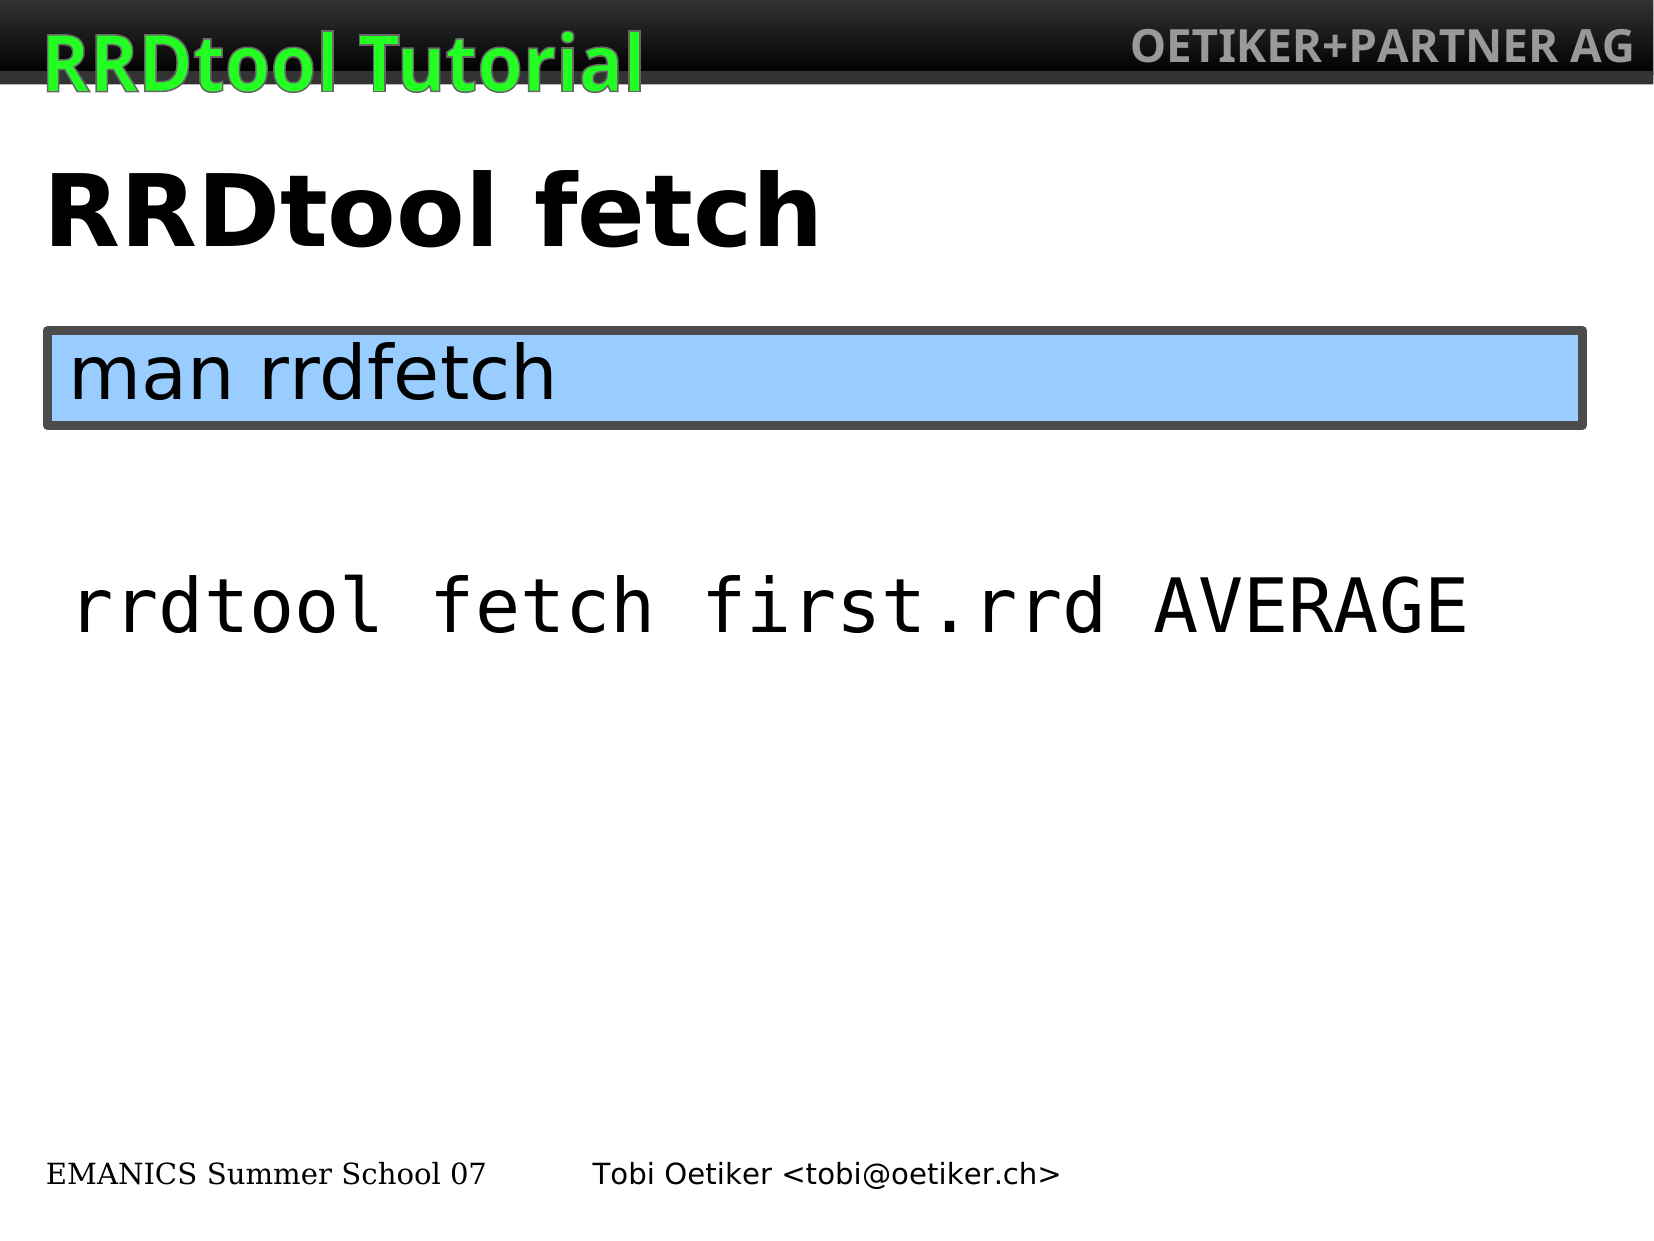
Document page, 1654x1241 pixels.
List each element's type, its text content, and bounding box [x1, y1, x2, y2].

list man rrdfetch rrdtool fetch first.rrd AVERAGE [50, 329, 1571, 1099]
text_box [1571, 330, 1583, 426]
title RRDtool fetch [43, 137, 1582, 287]
